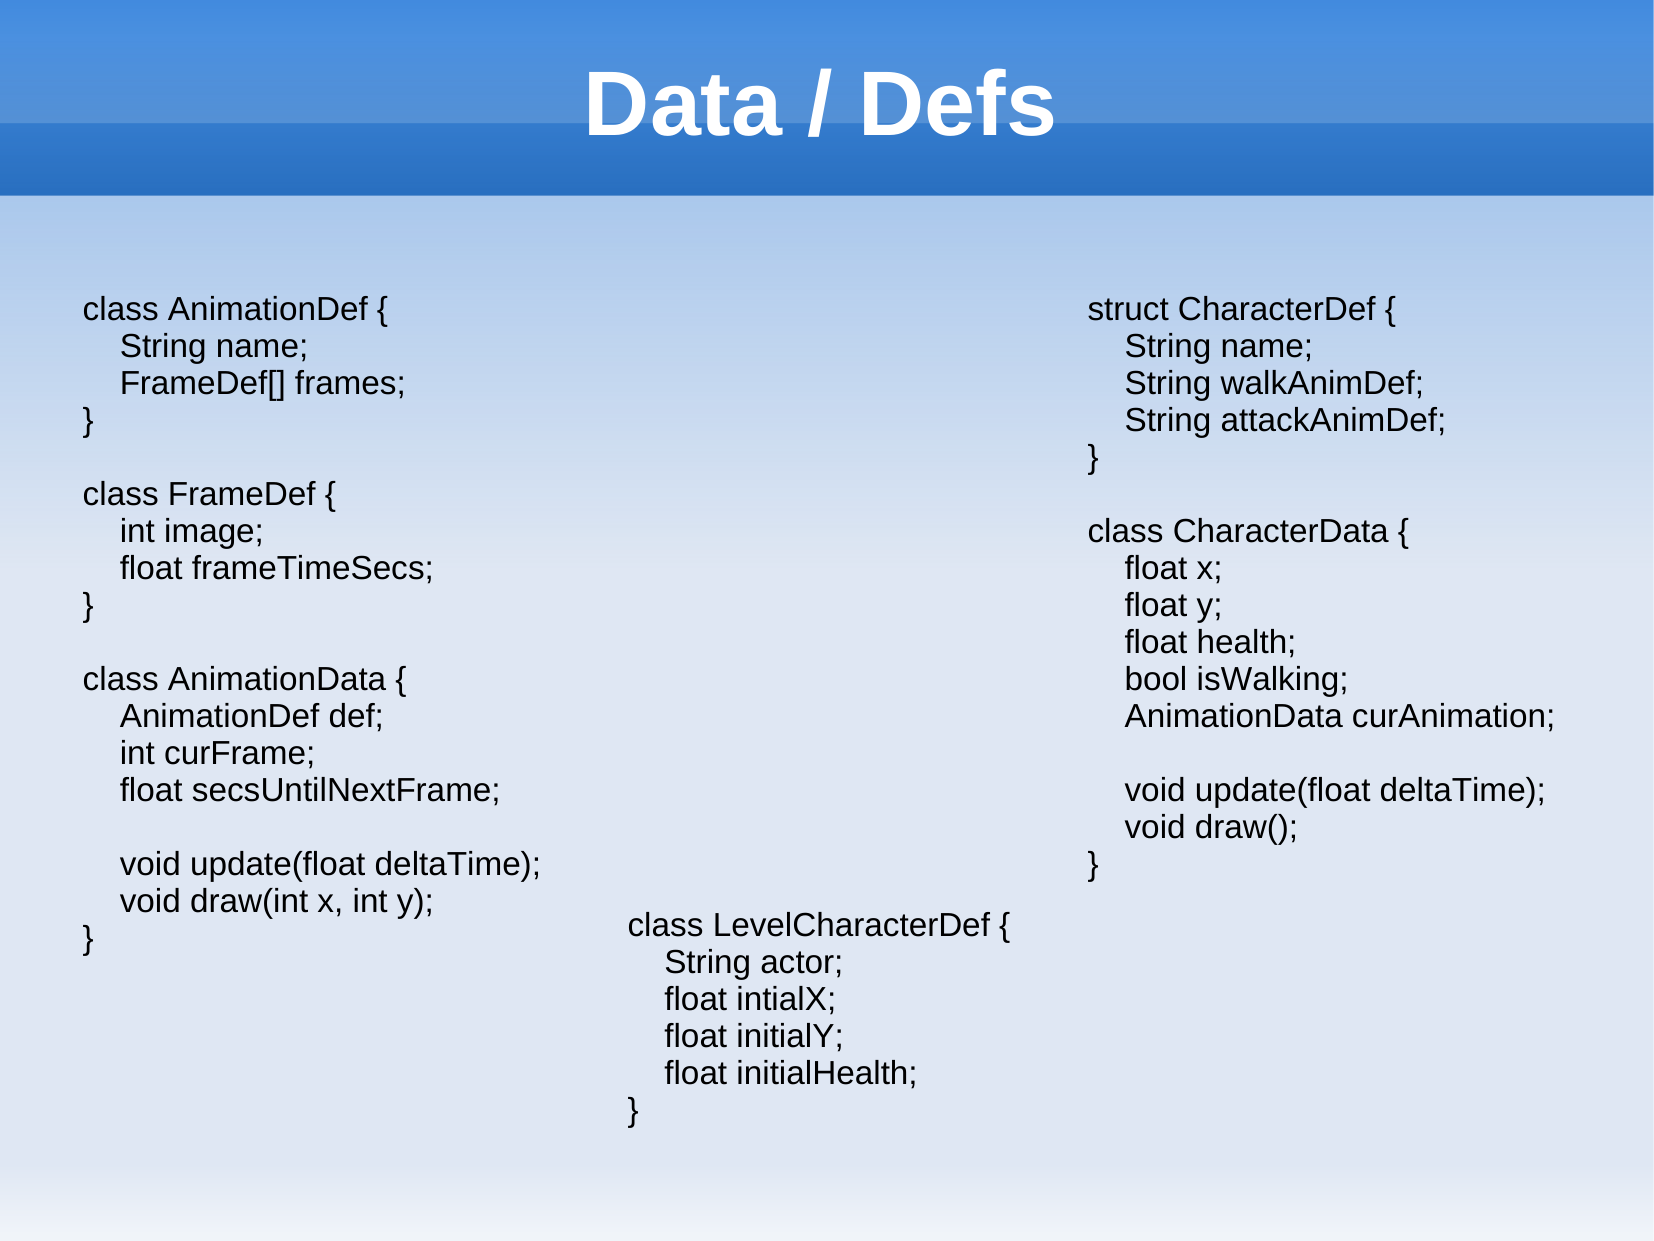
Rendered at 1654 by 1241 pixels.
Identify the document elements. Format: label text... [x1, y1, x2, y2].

list struct CharacterDef { String name; String walkAnimDef; String attackAnimDef; } class CharacterData { float x; float y; float health; bool isWalking; AnimationData curAnimation; void update(float deltaTime); void draw(); } [1087, 290, 1572, 891]
list class LevelCharacterDef { String actor; float intialX; float initialY; float initialHealth; } [627, 906, 1027, 1153]
title Data / Defs [76, 0, 1565, 208]
picture [0, 0, 1654, 1241]
list class AnimationDef { String name; FrameDef[] frames; } class FrameDef { int image; float frameTimeSecs; } class AnimationData { AnimationDef def; int curFrame; float secsUntilNextFrame; void update(float deltaTime); void draw(int x, int y); } [82, 290, 809, 966]
